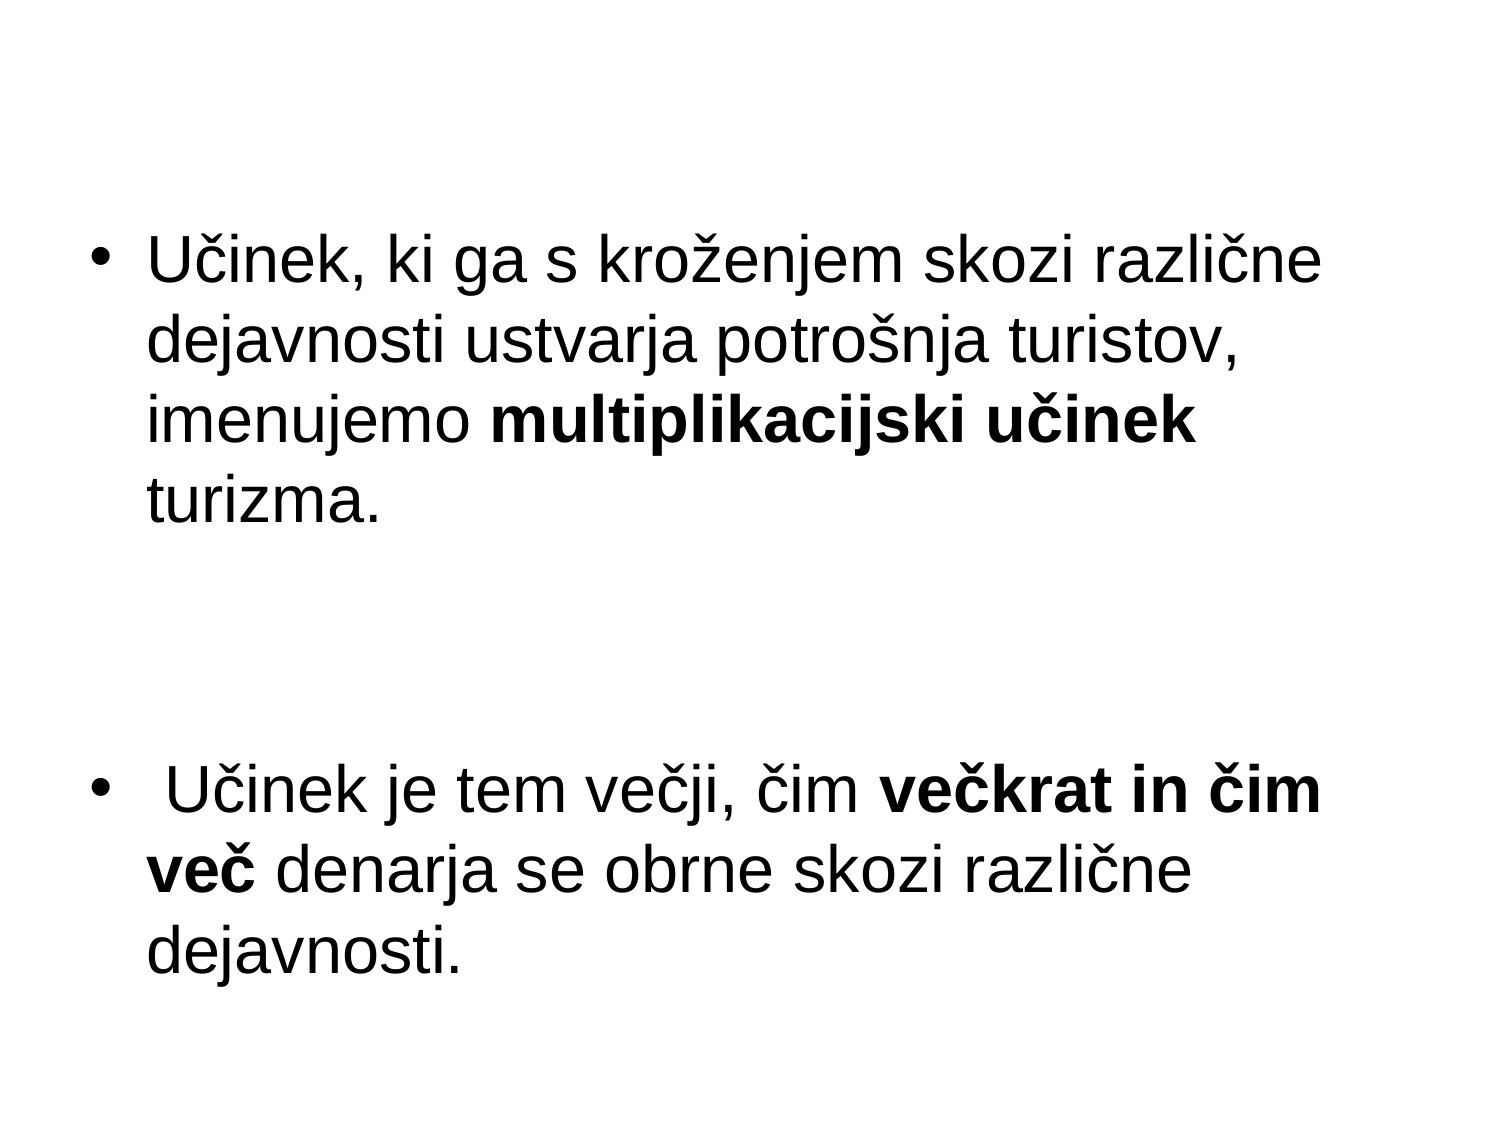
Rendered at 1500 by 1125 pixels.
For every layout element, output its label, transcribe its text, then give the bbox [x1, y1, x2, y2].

list Učinek, ki ga s kroženjem skozi različne dejavnosti ustvarja potrošnja turistov, imenujemo multiplikacijski učinek turizma. Učinek je tem večji, čim večkrat in čim več denarja se obrne skozi različne dejavnosti. [75, 208, 1426, 1006]
